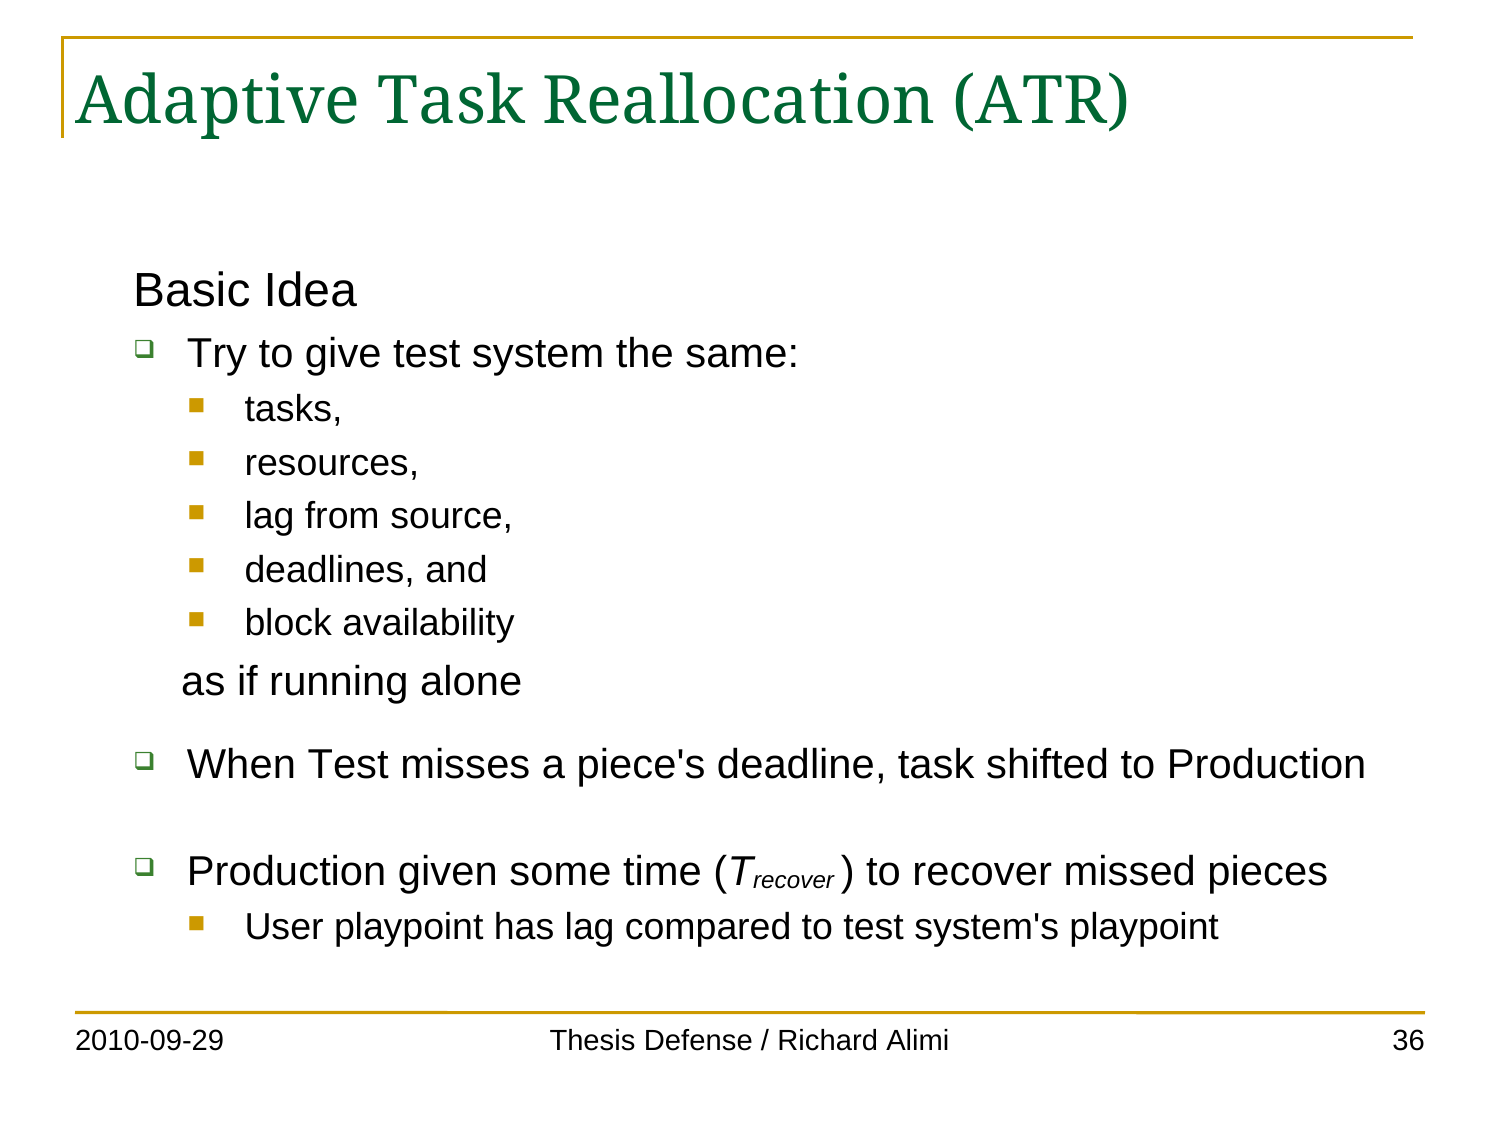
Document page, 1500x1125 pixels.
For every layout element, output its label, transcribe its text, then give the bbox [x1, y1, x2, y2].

title Adaptive Task Reallocation (ATR) [75, 52, 1425, 143]
list Basic Idea Try to give test system the same: tasks, resources, lag from source, deadlines, and block availability When Test misses a piece's deadline, task shifted to Production Production given some time (Trecover ) to recover missed pieces User playpoint has lag compared to test system's playpoint [77, 262, 1425, 991]
text_box as if running alone [166, 646, 538, 712]
